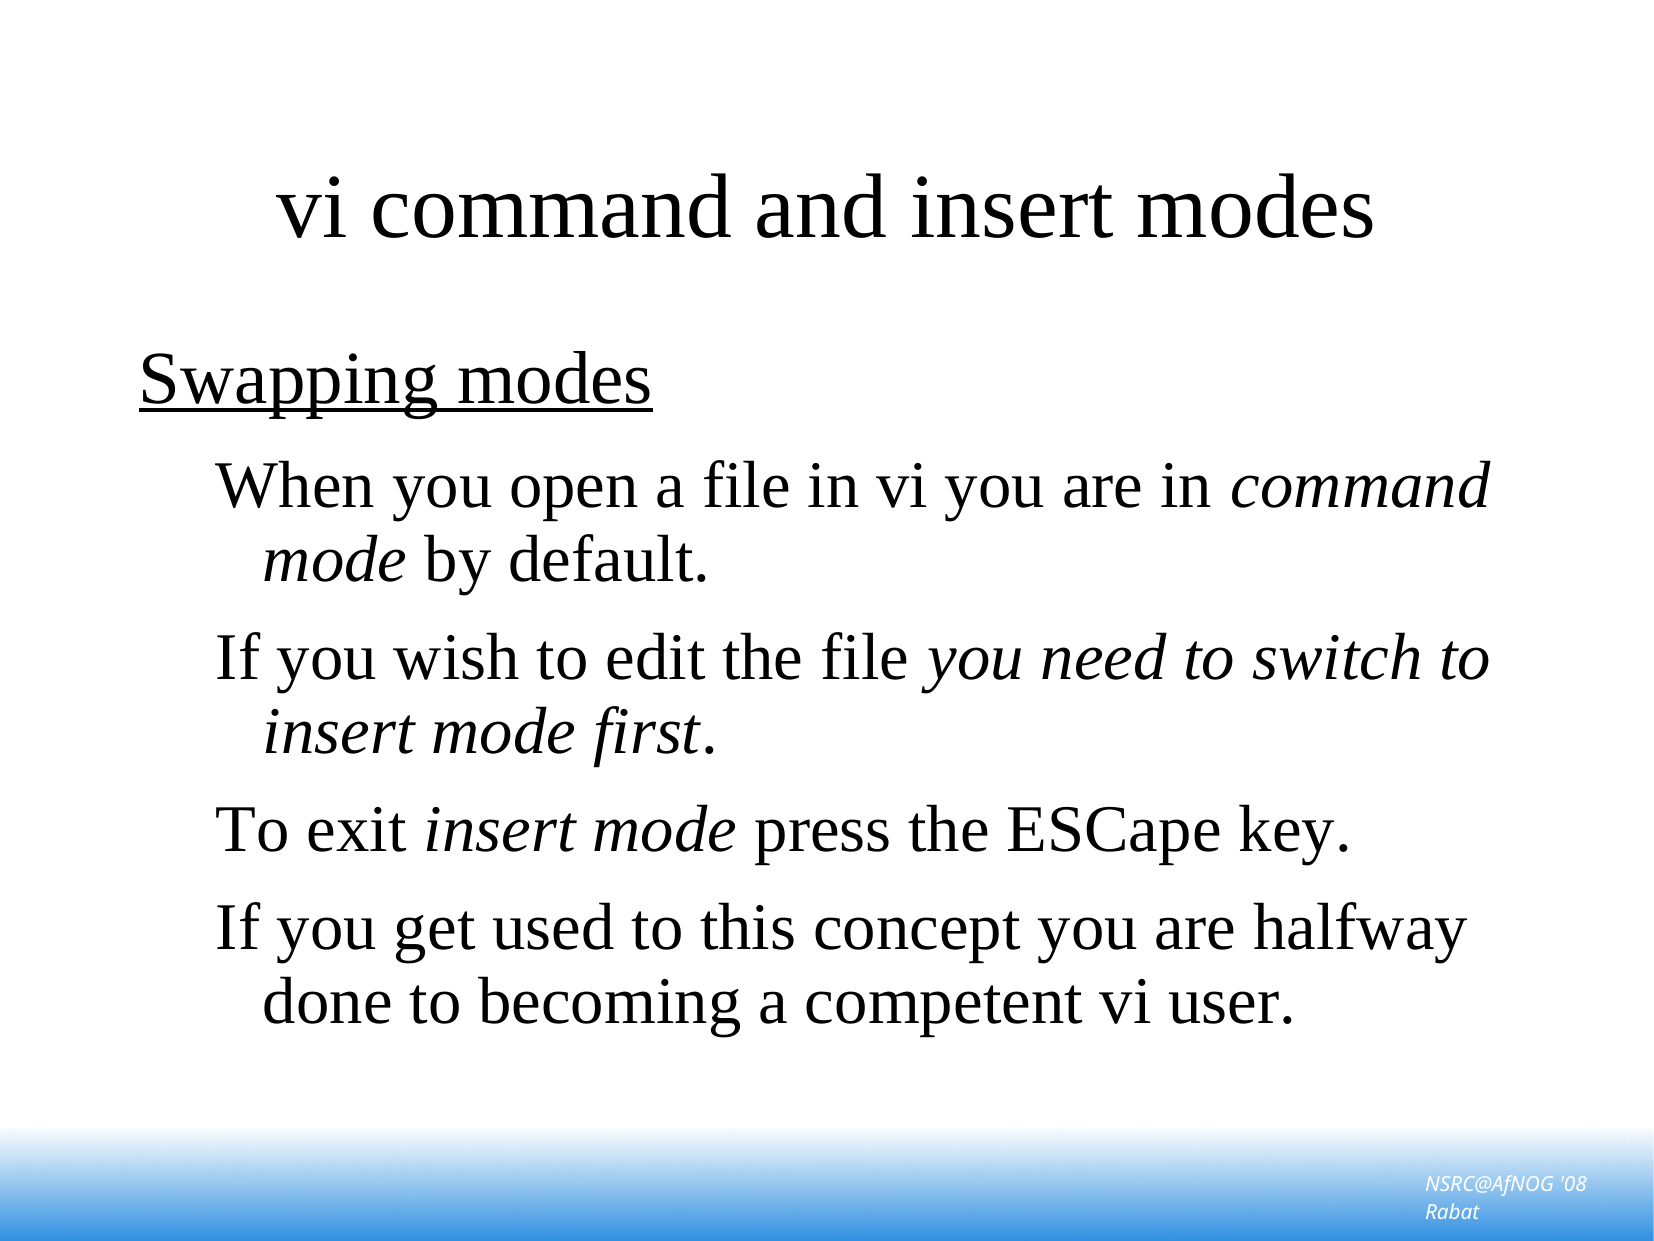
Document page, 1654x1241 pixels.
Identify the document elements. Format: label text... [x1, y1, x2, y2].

picture [0, 1124, 1654, 1241]
title vi command and insert modes [121, 102, 1534, 311]
list Swapping modes When you open a file in vi you are in command mode by default. If you wish to edit the file you need to switch to insert mode first. To exit insert mode press the ESCape key. If you get used to this concept you are halfway done to becoming a competent vi user. [121, 344, 1534, 1135]
